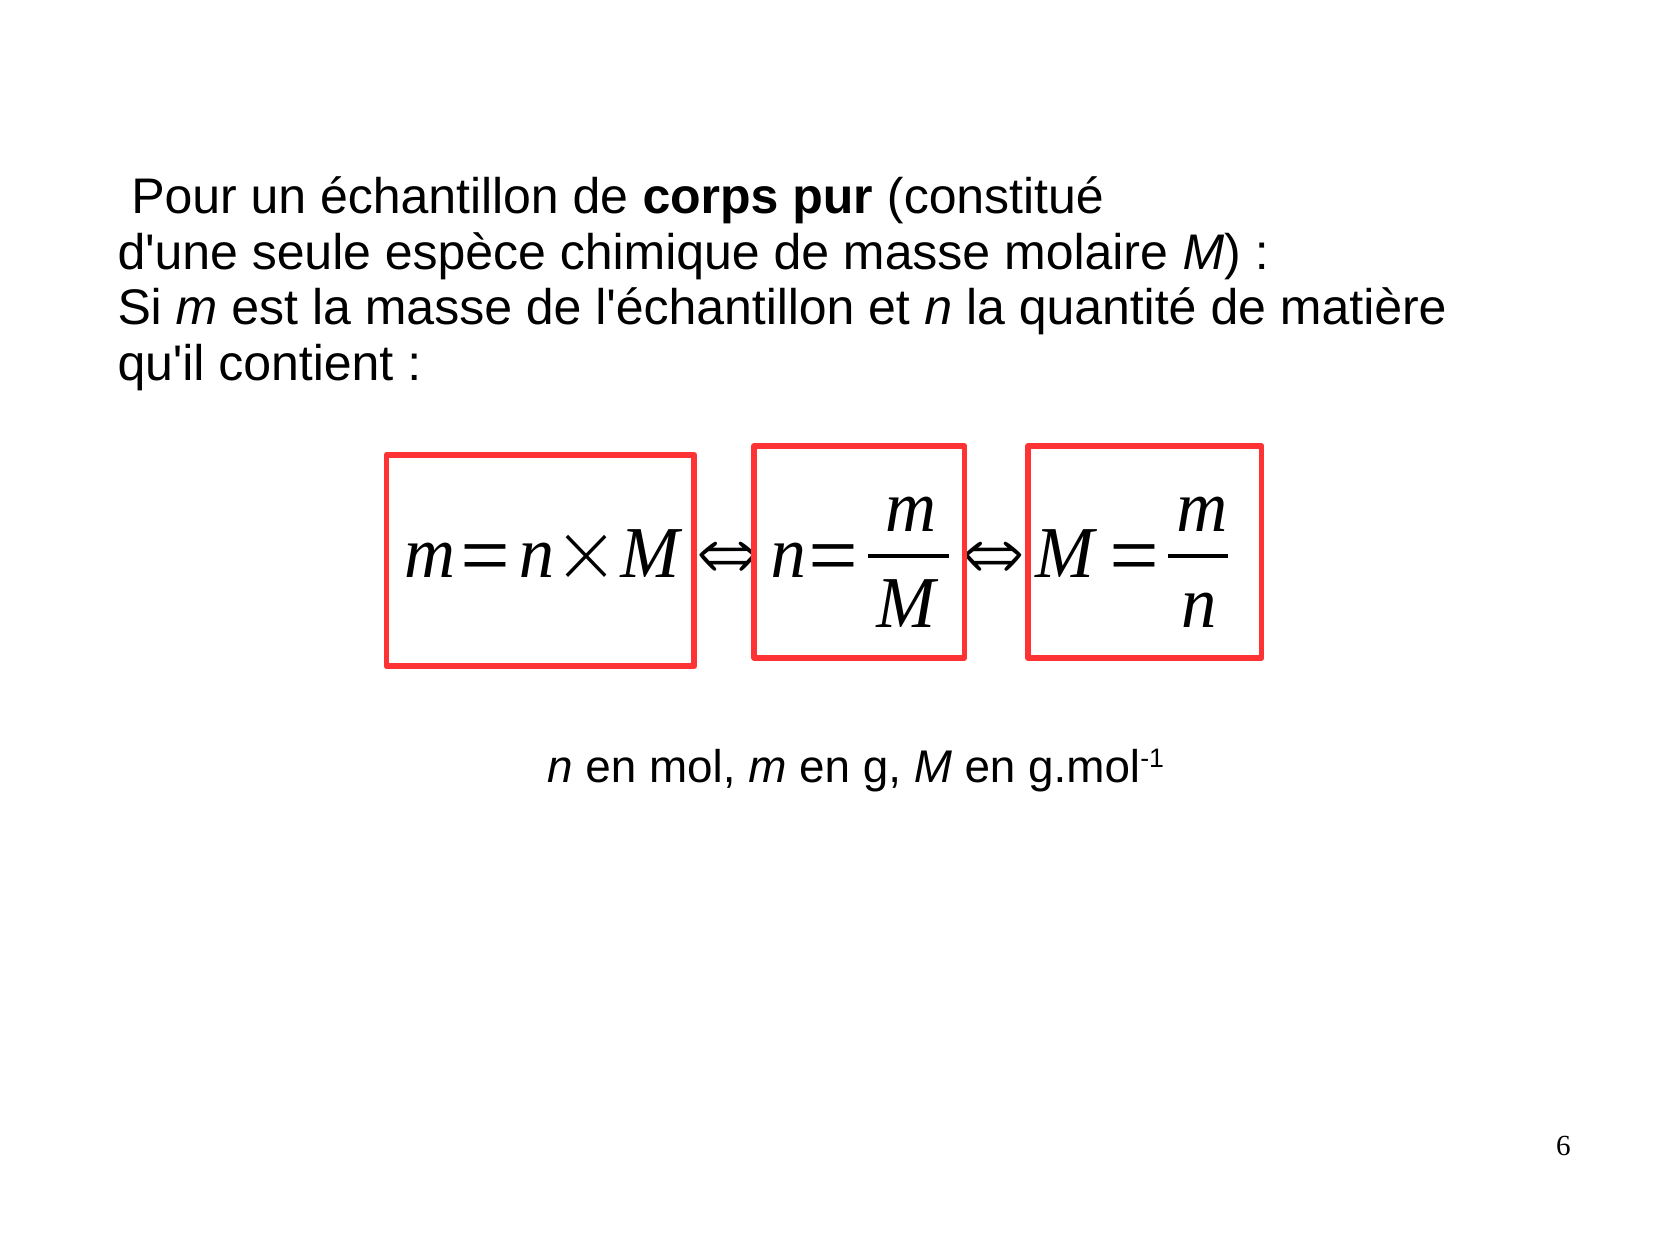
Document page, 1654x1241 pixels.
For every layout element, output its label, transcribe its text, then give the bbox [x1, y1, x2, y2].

chart [389, 467, 691, 646]
chart [757, 467, 962, 646]
chart [697, 467, 751, 646]
text_box Pour un échantillon de corps pur (constitué d'une seule espèce chimique de masse molaire M) : Si m est la masse de l'échantillon et n la quantité de matière qu'il contient : [102, 160, 1462, 401]
text_box n en mol, m en g, M en g.mol-1 [532, 734, 1192, 800]
chart [1031, 467, 1250, 646]
chart [967, 467, 1025, 646]
